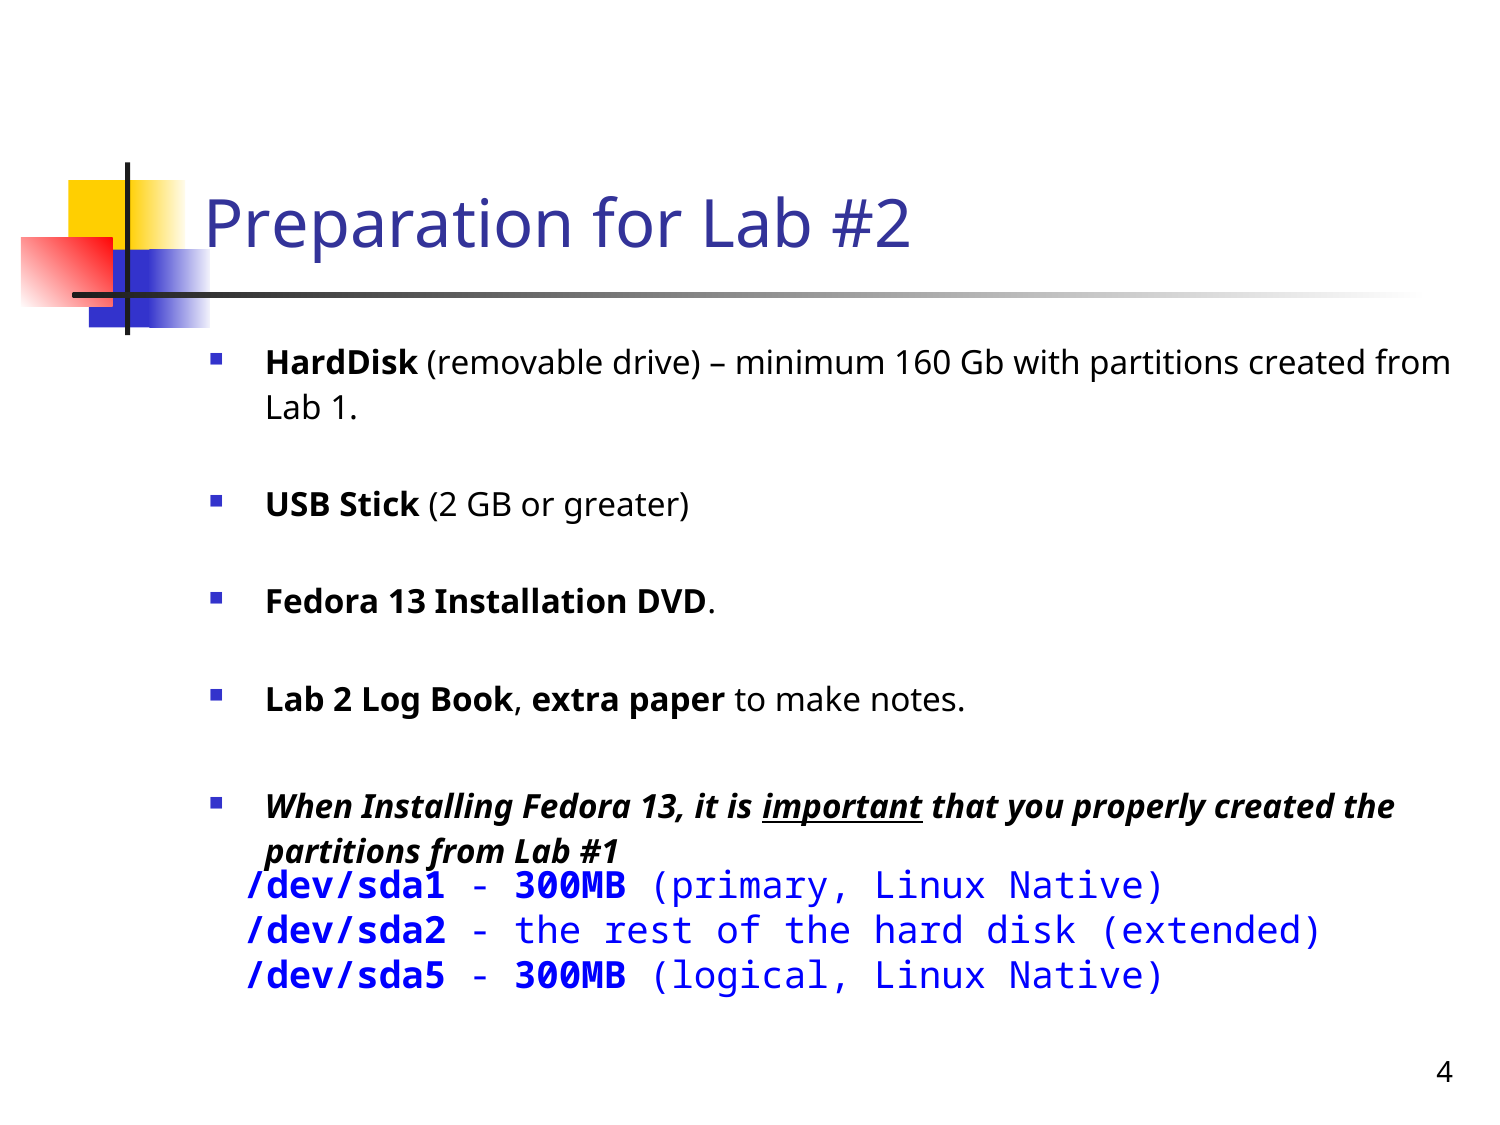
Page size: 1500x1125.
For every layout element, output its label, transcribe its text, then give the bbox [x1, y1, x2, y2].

text_box /dev/sda1 - 300MB (primary, Linux Native) /dev/sda2 - the rest of the hard disk (extended) /dev/sda5 - 300MB (logical, Linux Native) [206, 854, 1447, 1004]
list HardDisk (removable drive) – minimum 160 Gb with partitions created from Lab 1. USB Stick (2 GB or greater) Fedora 13 Installation DVD. Lab 2 Log Book, extra paper to make notes. When Installing Fedora 13, it is important that you properly created the partitions from Lab #1 [193, 331, 1469, 1007]
title Preparation for Lab #2 [188, 35, 1468, 276]
